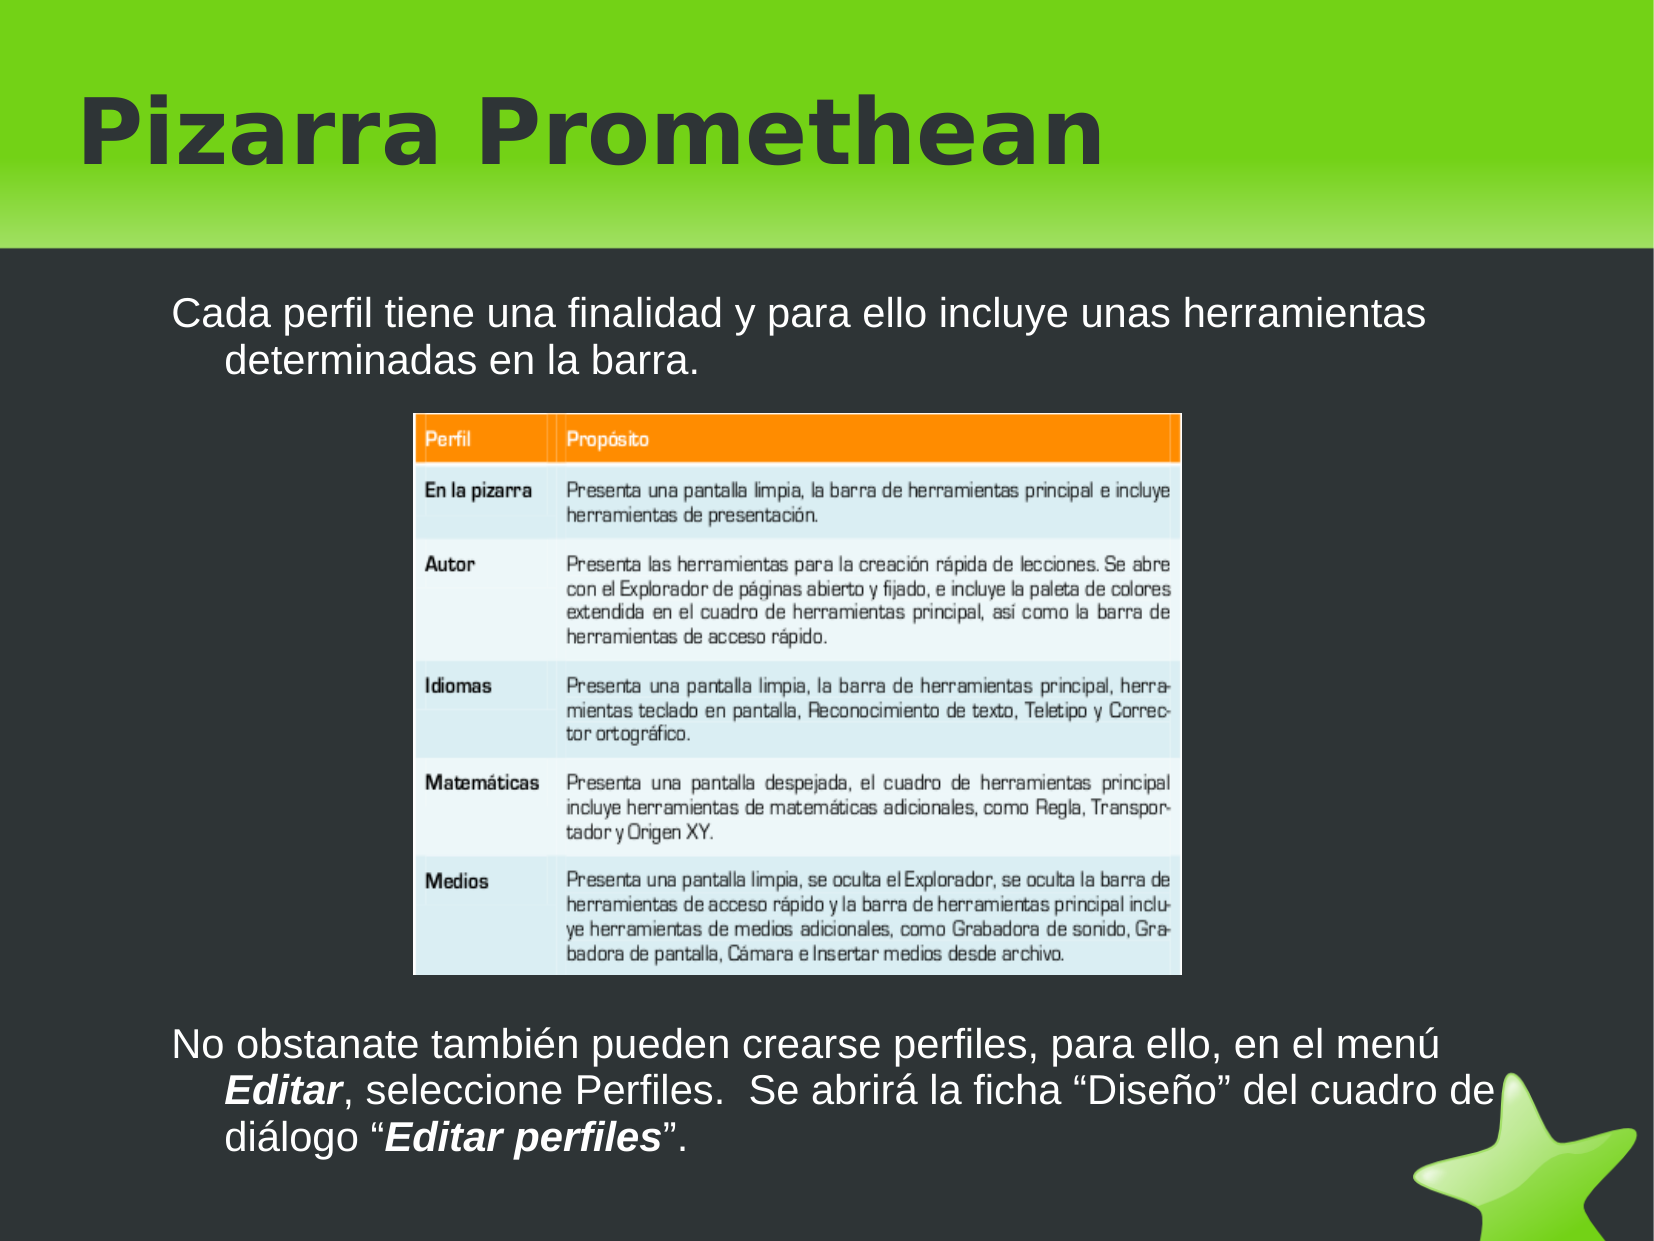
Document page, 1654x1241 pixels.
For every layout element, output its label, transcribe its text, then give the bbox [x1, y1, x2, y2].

list Cada perfil tiene una finalidad y para ello incluye unas herramientas determinadas en la barra. No obstanate también pueden crearse perfiles, para ello, en el menú Editar, seleccione Perfiles. Se abrirá la ficha “Diseño” del cuadro de diálogo “Editar perfiles”. [82, 290, 1571, 1167]
picture [0, 0, 1654, 1241]
title Pizarra Promethean [76, 36, 1565, 229]
